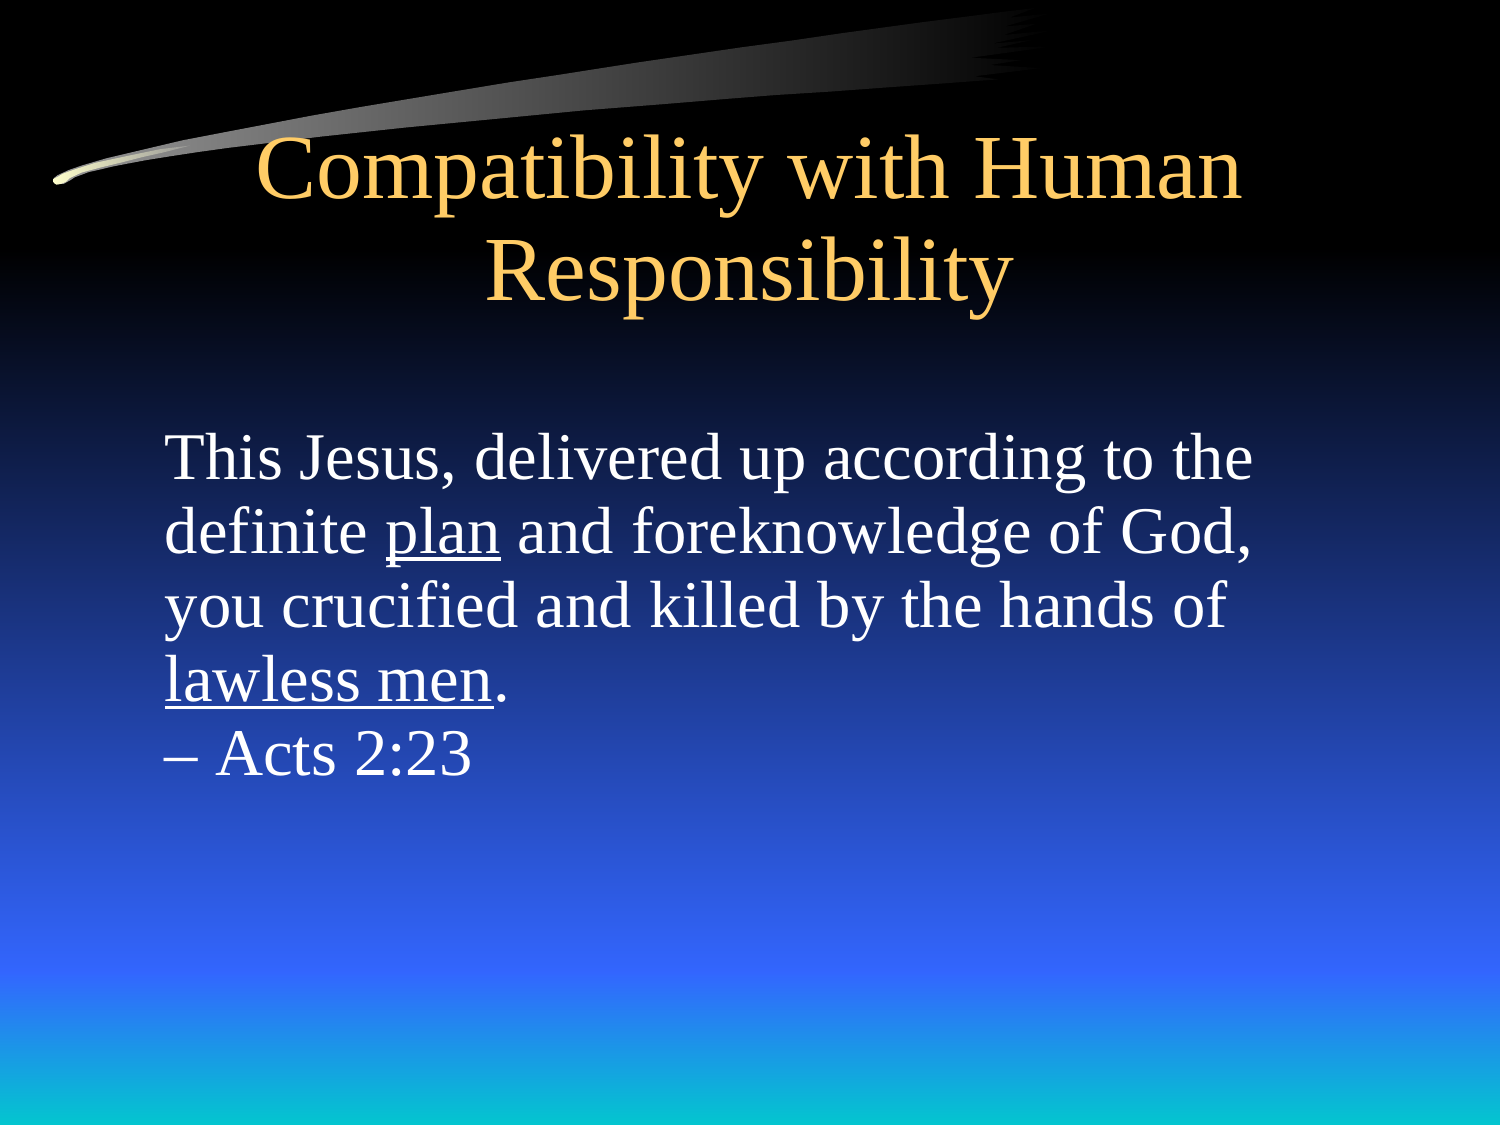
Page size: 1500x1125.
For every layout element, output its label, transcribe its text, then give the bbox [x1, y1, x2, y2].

text_box This Jesus, delivered up according to the definite plan and foreknowledge of God, you crucified and killed by the hands of lawless men. – Acts 2:23 [150, 412, 1351, 798]
title Compatibility with Human Responsibility [112, 117, 1388, 321]
